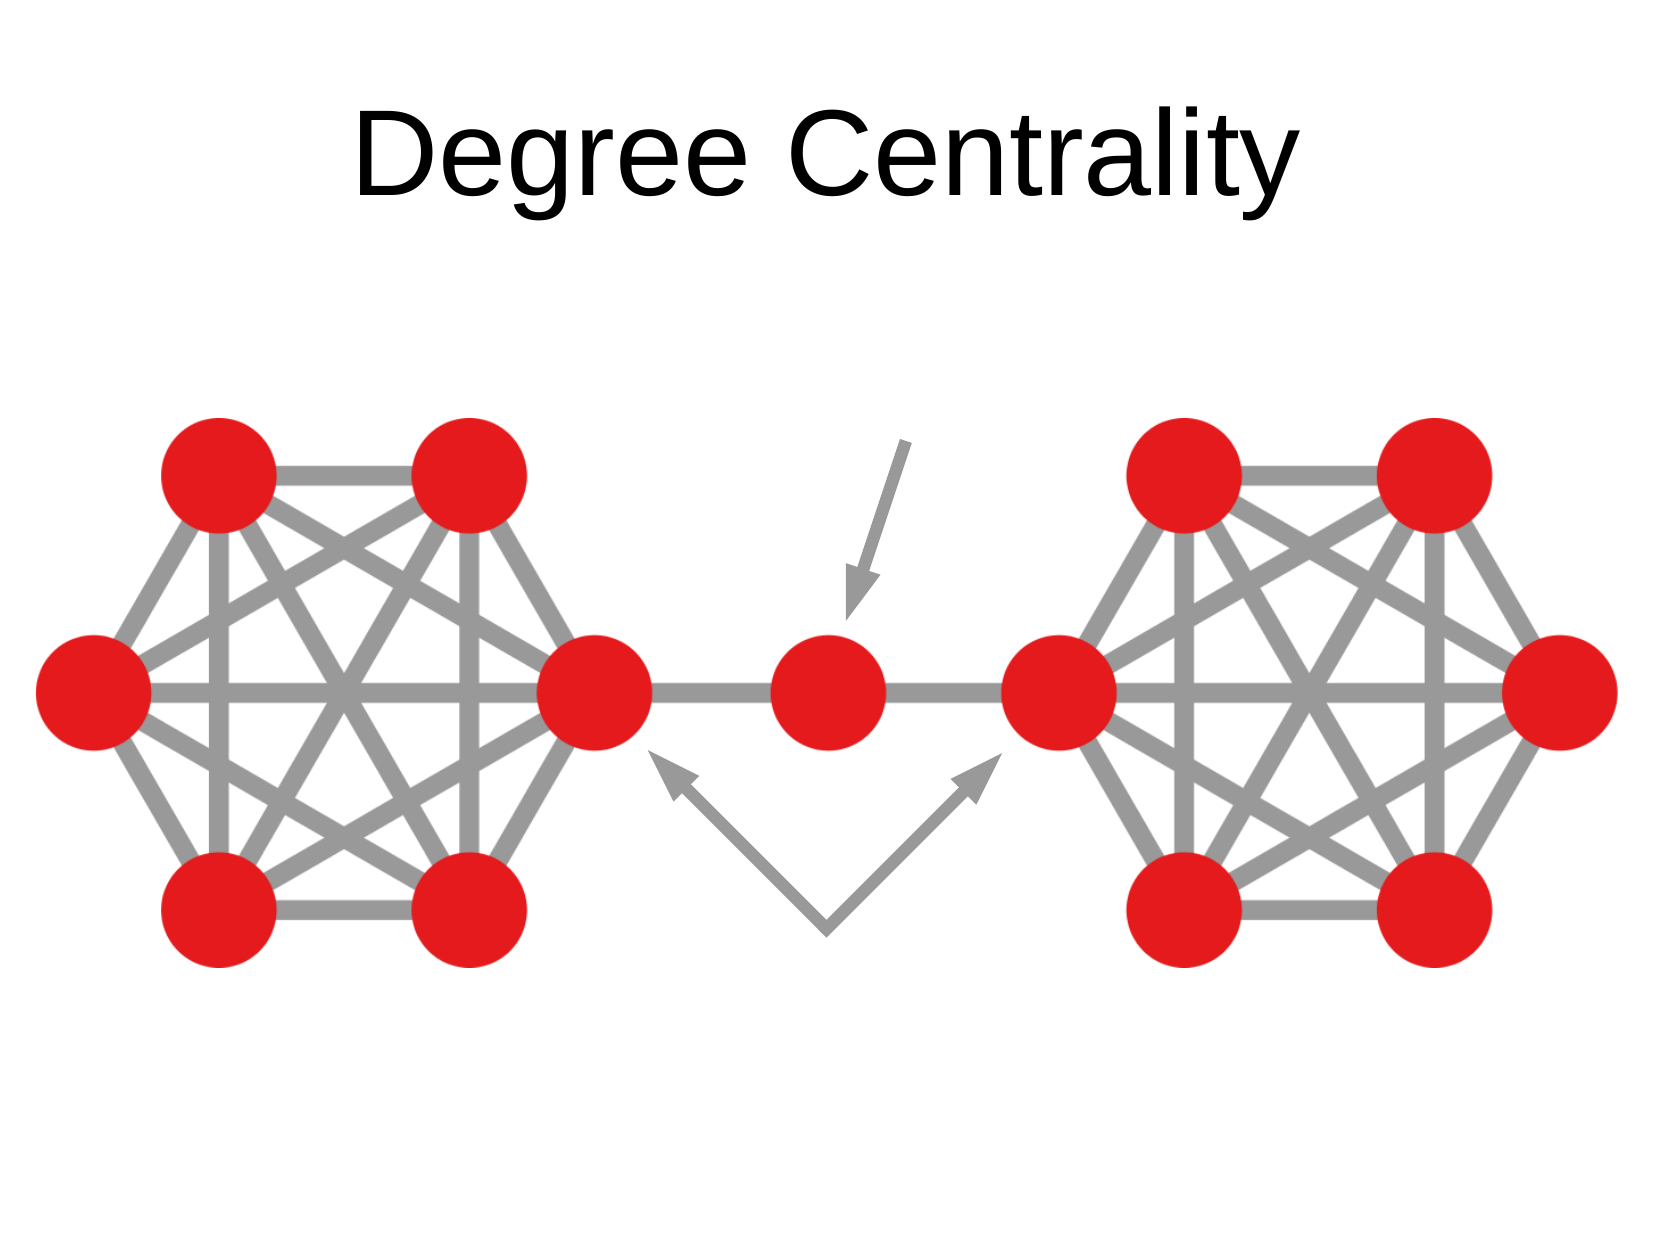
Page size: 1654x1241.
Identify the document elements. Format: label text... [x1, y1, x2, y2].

title Degree Centrality [82, 49, 1571, 257]
picture [35, 418, 1618, 968]
